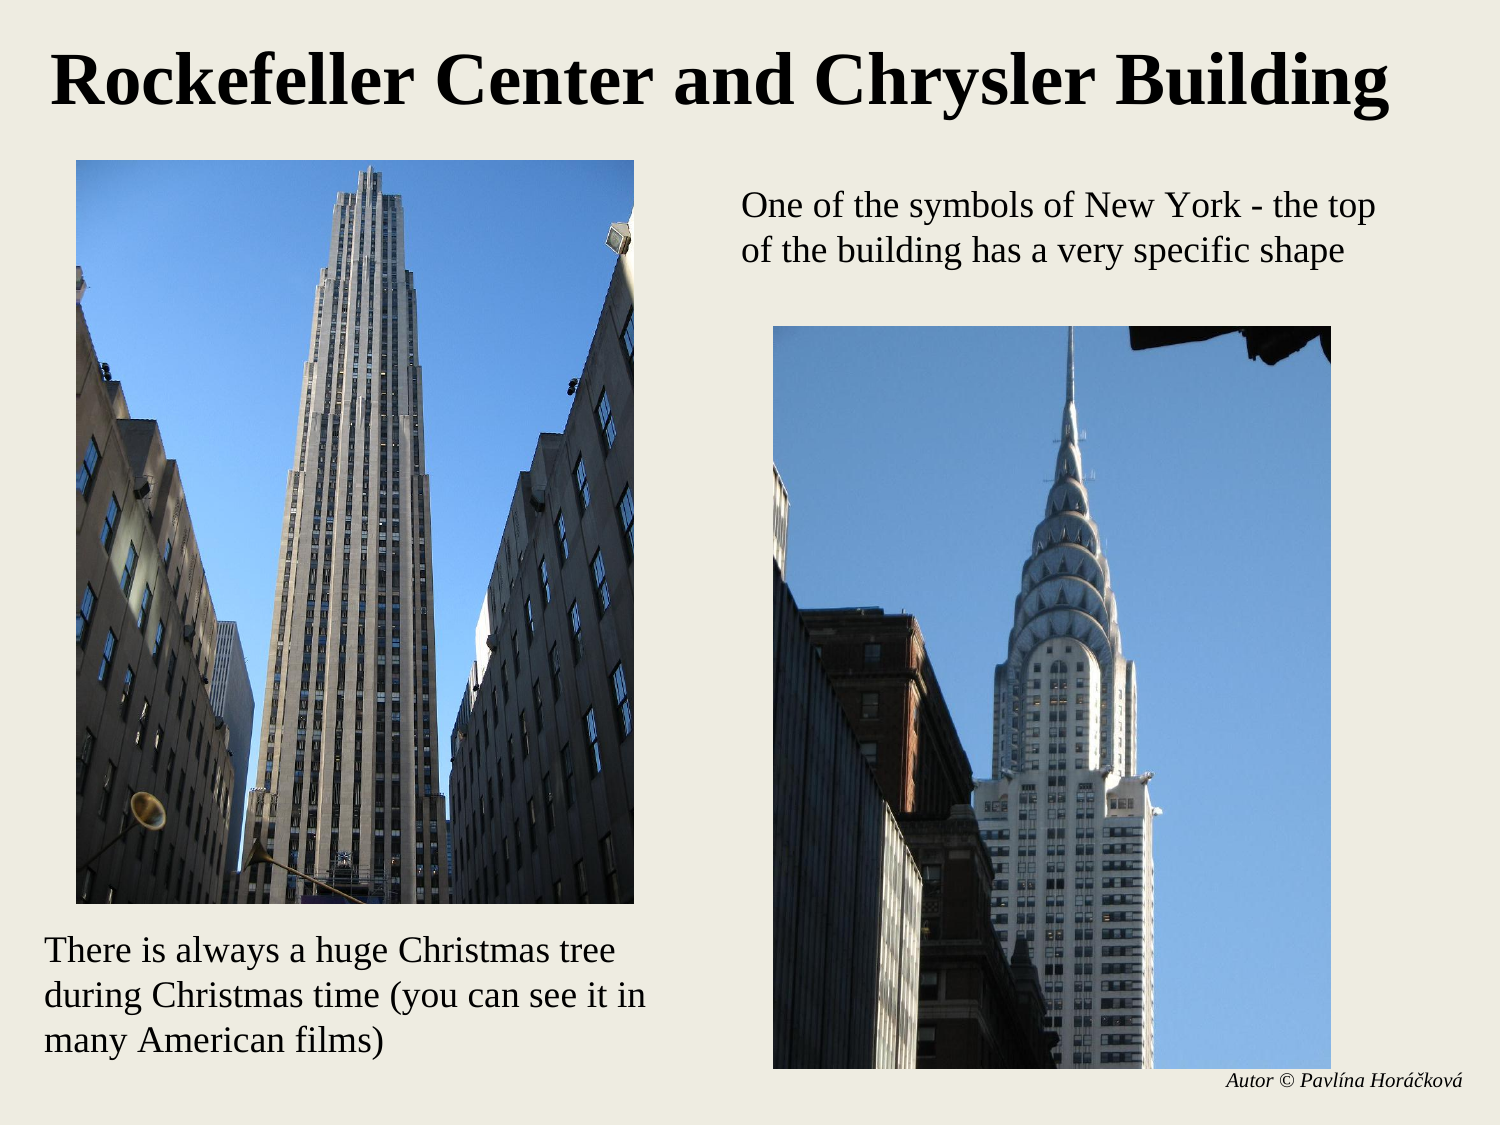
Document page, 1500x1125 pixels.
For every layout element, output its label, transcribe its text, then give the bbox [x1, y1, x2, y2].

text_box There is always a huge Christmas tree during Christmas time (you can see it in many American films) [29, 916, 707, 1068]
text_box Autor © Pavlína Horáčková [1211, 1058, 1478, 1099]
text_box One of the symbols of New York - the top of the building has a very specific shape [726, 172, 1427, 279]
text_box [773, 326, 1331, 1069]
title Rockefeller Center and Chrysler Building [0, 0, 1442, 149]
text_box [76, 160, 634, 904]
